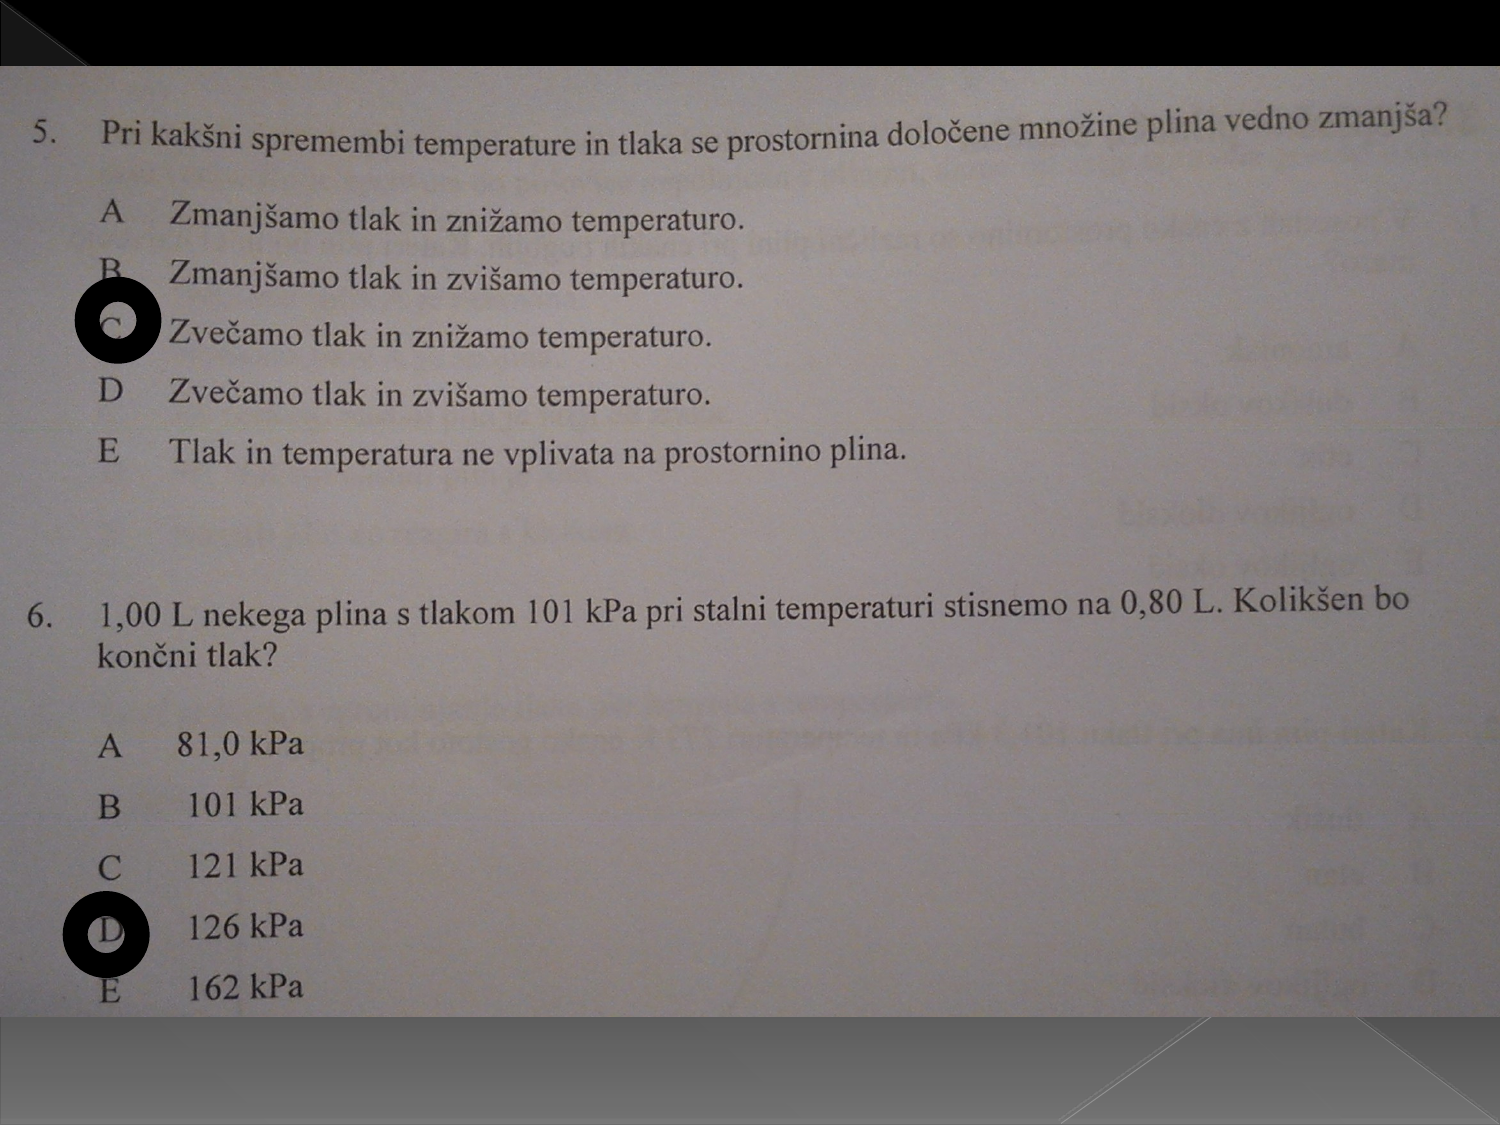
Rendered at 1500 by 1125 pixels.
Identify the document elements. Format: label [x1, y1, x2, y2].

text_box [64, 893, 148, 976]
text_box [76, 278, 160, 362]
picture [0, 66, 1500, 1017]
